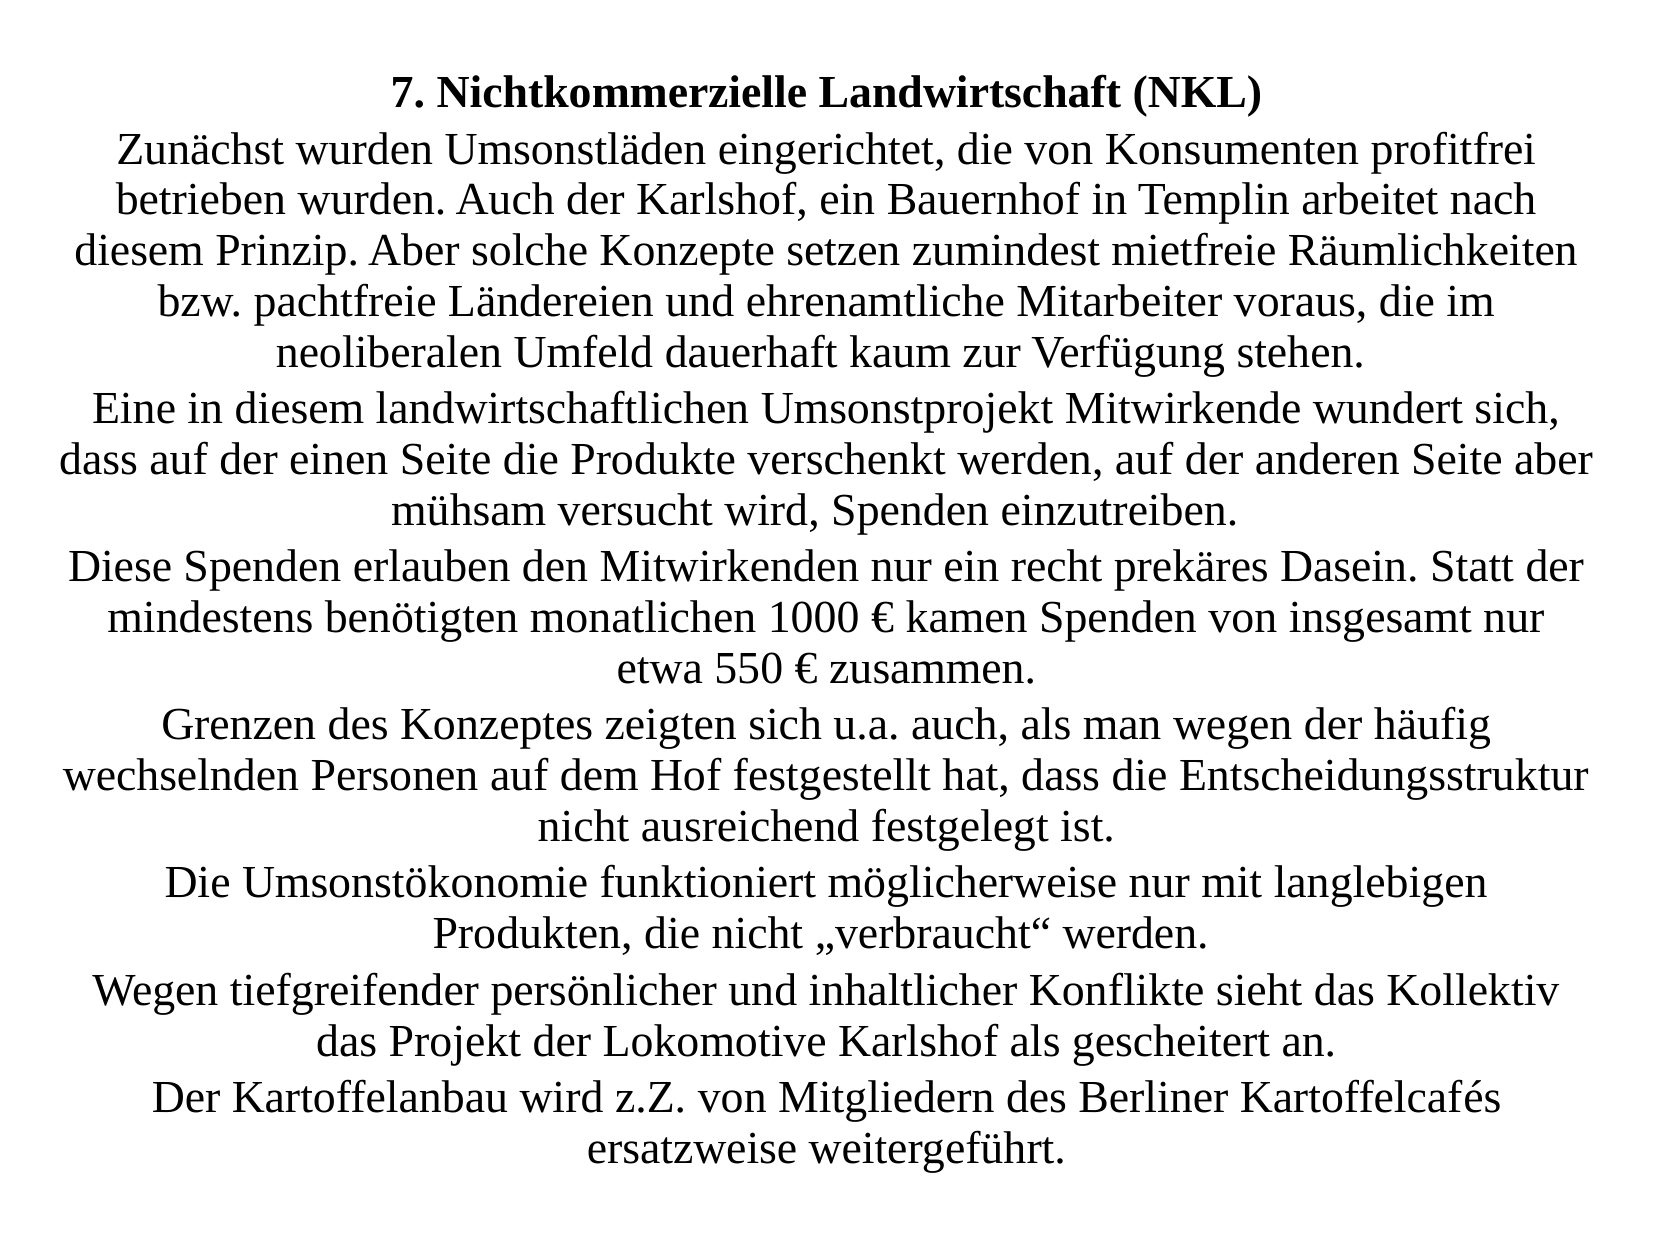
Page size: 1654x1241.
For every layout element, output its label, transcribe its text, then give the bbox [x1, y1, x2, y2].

text_box 7. Nichtkommerzielle Landwirtschaft (NKL) Zunächst wurden Umsonstläden eingerichtet, die von Konsumenten profitfrei betrieben wurden. Auch der Karlshof, ein Bauernhof in Templin arbeitet nach diesem Prinzip. Aber solche Konzepte setzen zumindest mietfreie Räumlichkeiten bzw. pachtfreie Ländereien und ehrenamtliche Mitarbeiter voraus, die im neoliberalen Umfeld dauerhaft kaum zur Verfügung stehen. Eine in diesem landwirtschaftlichen Umsonstprojekt Mitwirkende wundert sich, dass auf der einen Seite die Produkte verschenkt werden, auf der anderen Seite aber mühsam versucht wird, Spenden einzutreiben. Diese Spenden erlauben den Mitwirkenden nur ein recht prekäres Dasein. Statt der mindestens benötigten monatlichen 1000 € kamen Spenden von insgesamt nur etwa 550 € zusammen. Grenzen des Konzeptes zeigten sich u.a. auch, als man wegen der häufig wechselnden Personen auf dem Hof festgestellt hat, dass die Entscheidungsstruktur nicht ausreichend festgelegt ist. Die Umsonstökonomie funktioniert möglicherweise nur mit langlebigen Produkten, die nicht „verbraucht“ werden. Wegen tiefgreifender persönlicher und inhaltlicher Konflikte sieht das Kollektiv das Projekt der Lokomotive Karlshof als gescheitert an. Der Kartoffelanbau wird z.Z. von Mitgliedern des Berliner Kartoffelcafés ersatzweise weitergeführt. [44, 59, 1610, 1181]
